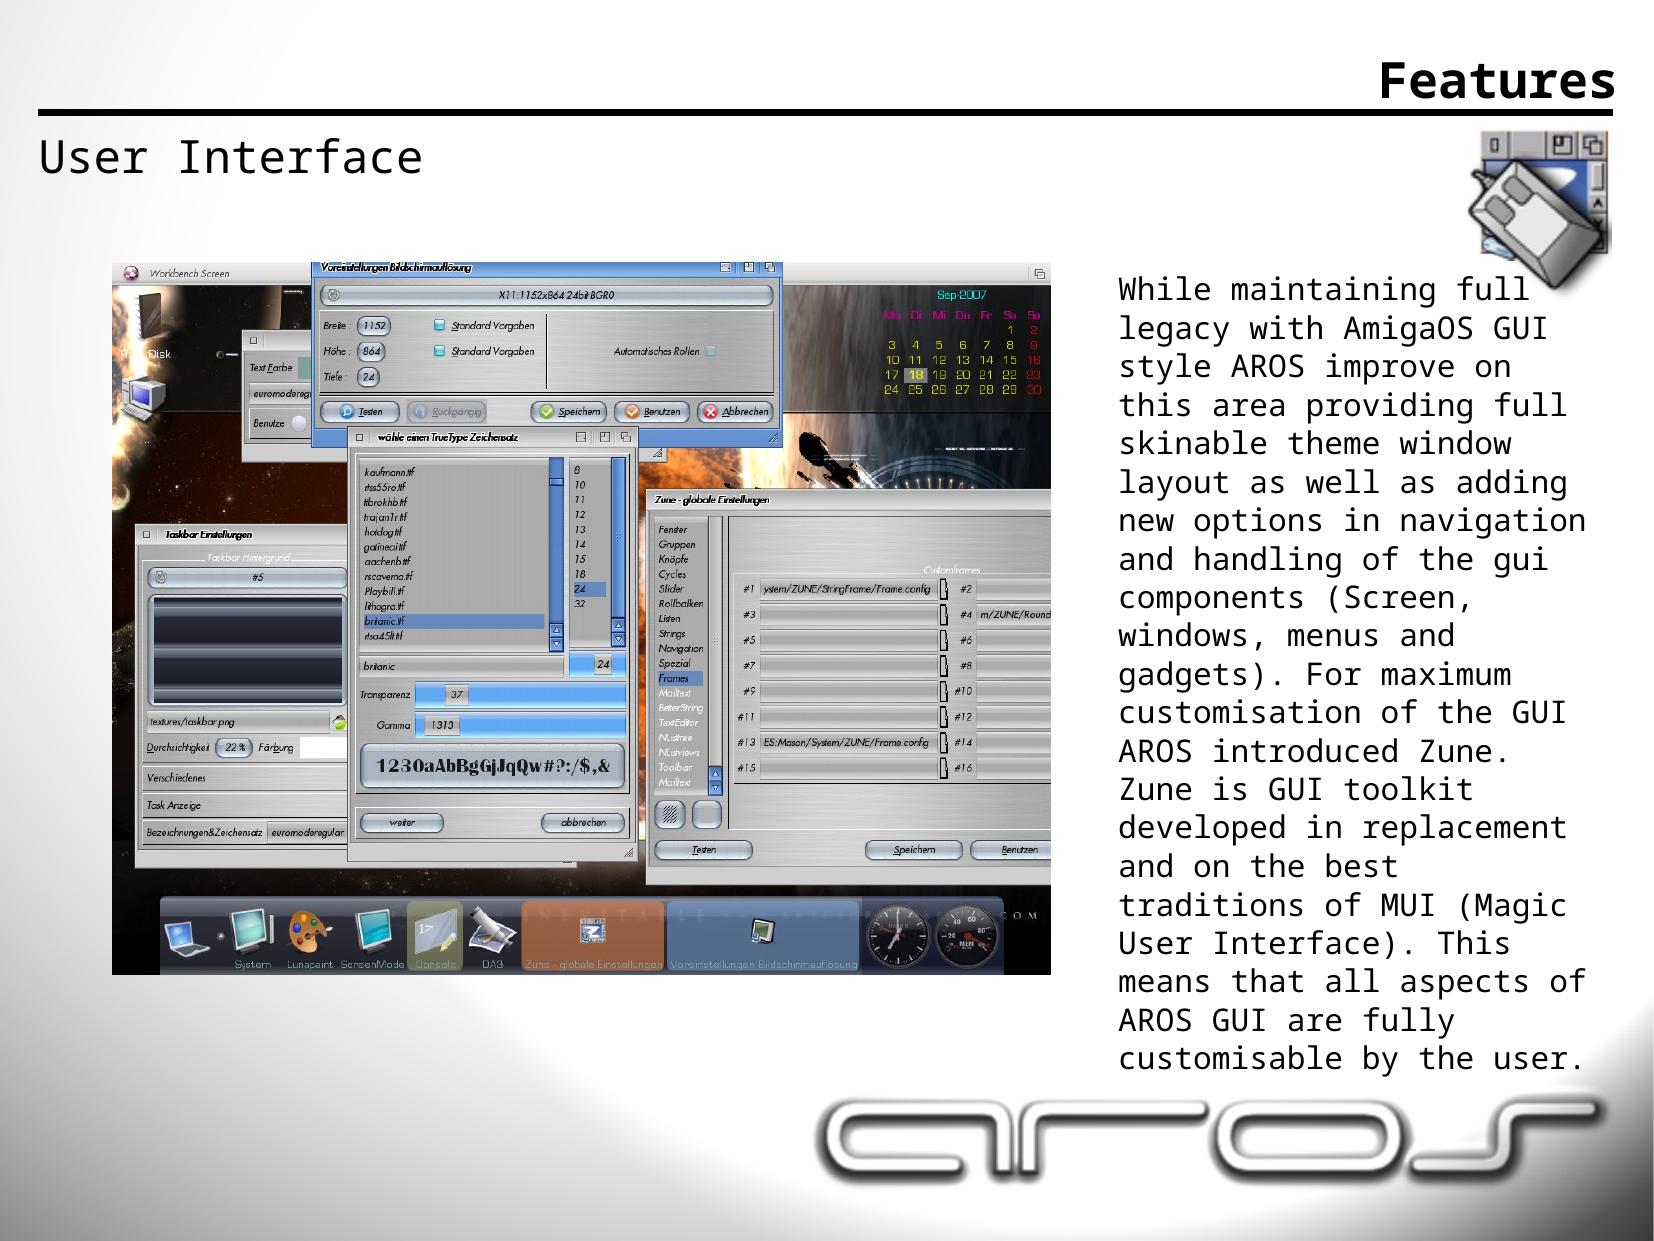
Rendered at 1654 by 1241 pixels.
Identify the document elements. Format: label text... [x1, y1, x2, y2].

picture [0, 0, 1654, 1241]
text_box While maintaining full legacy with AmigaOS GUI style AROS improve on this area providing full skinable theme window layout as well as adding new options in navigation and handling of the gui components (Screen, windows, menus and gadgets). For maximum customisation of the GUI AROS introduced Zune. Zune is GUI toolkit developed in replacement and on the best traditions of MUI (Magic User Interface). This means that all aspects of AROS GUI are fully customisable by the user. [1103, 262, 1613, 1050]
text_box User Interface [23, 116, 439, 178]
text_box Features [1363, 37, 1637, 103]
